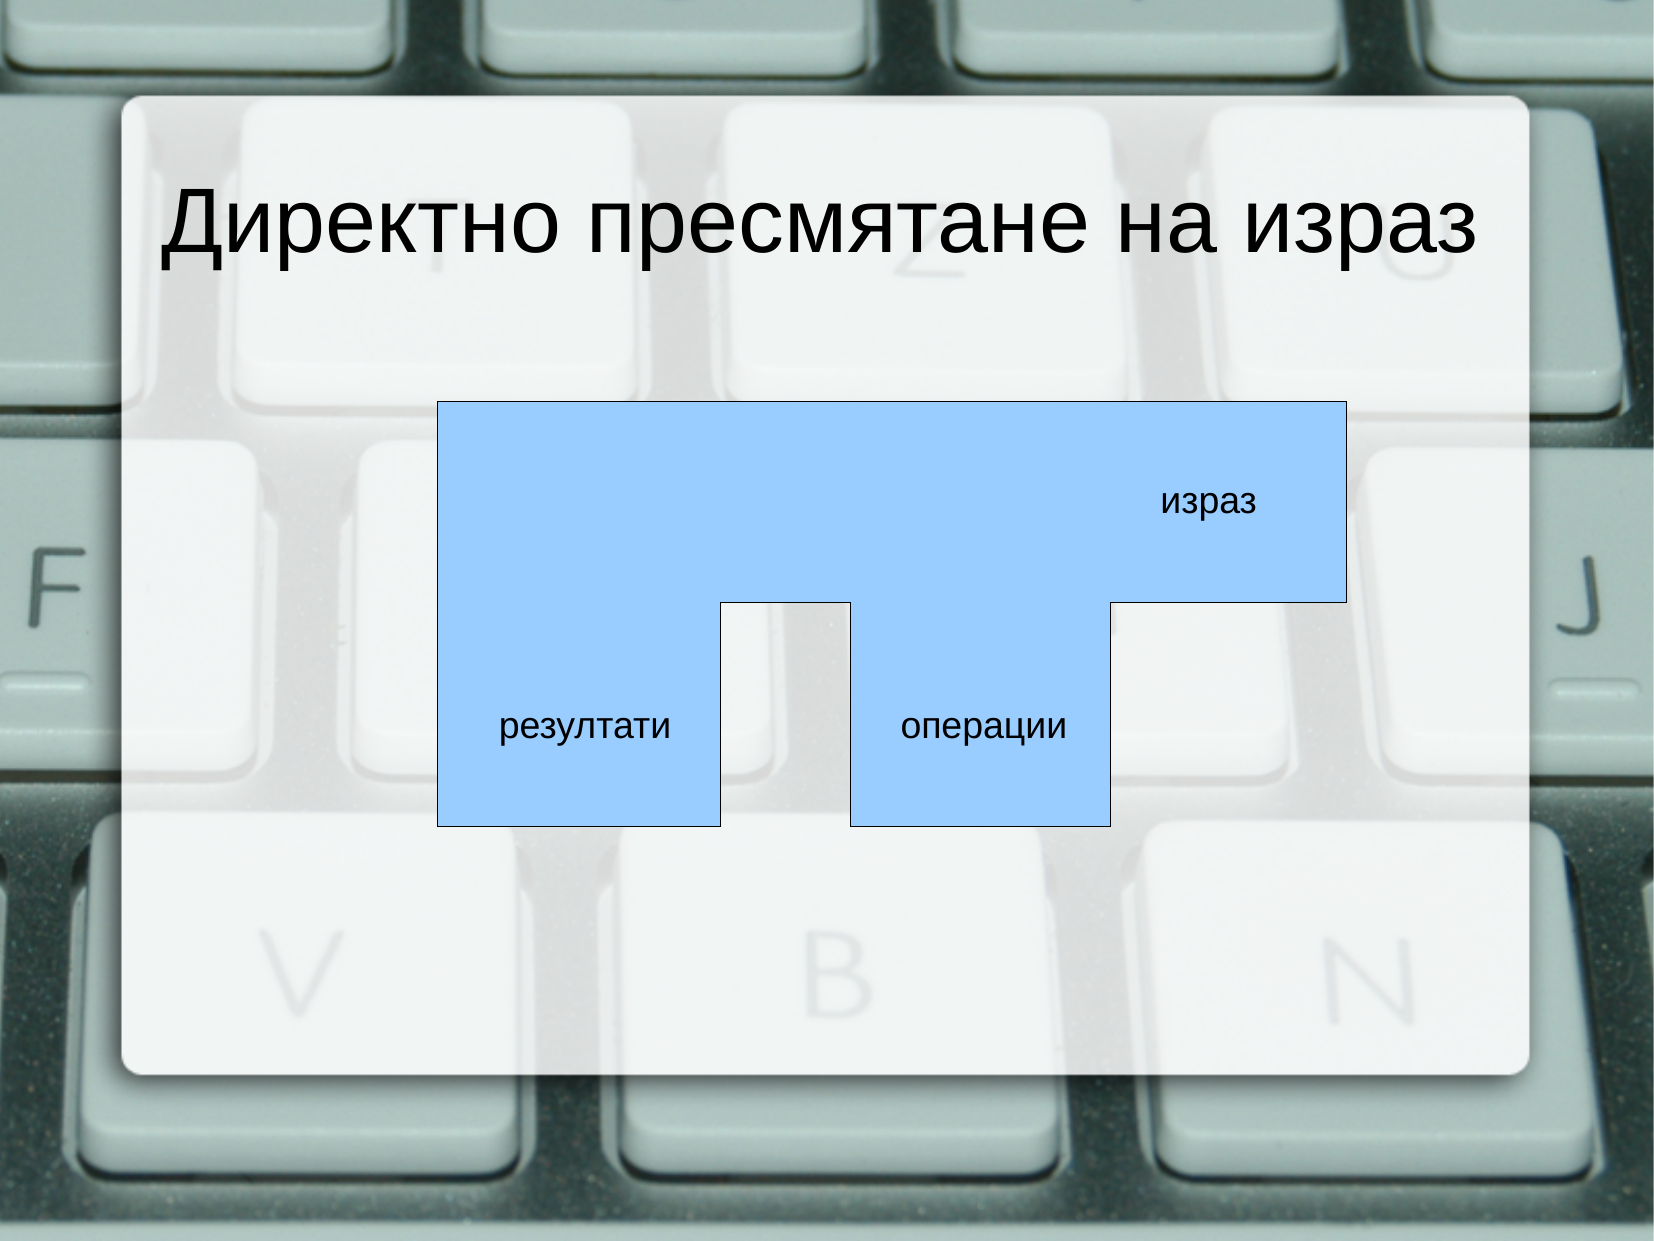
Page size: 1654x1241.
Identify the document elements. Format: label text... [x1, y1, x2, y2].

text_box резултати [484, 696, 686, 754]
text_box операции [885, 696, 1083, 754]
title Директно пресмятане на израз [135, 117, 1506, 325]
text_box израз [1145, 472, 1300, 530]
picture [0, 0, 1654, 1241]
text_box [437, 401, 1347, 827]
